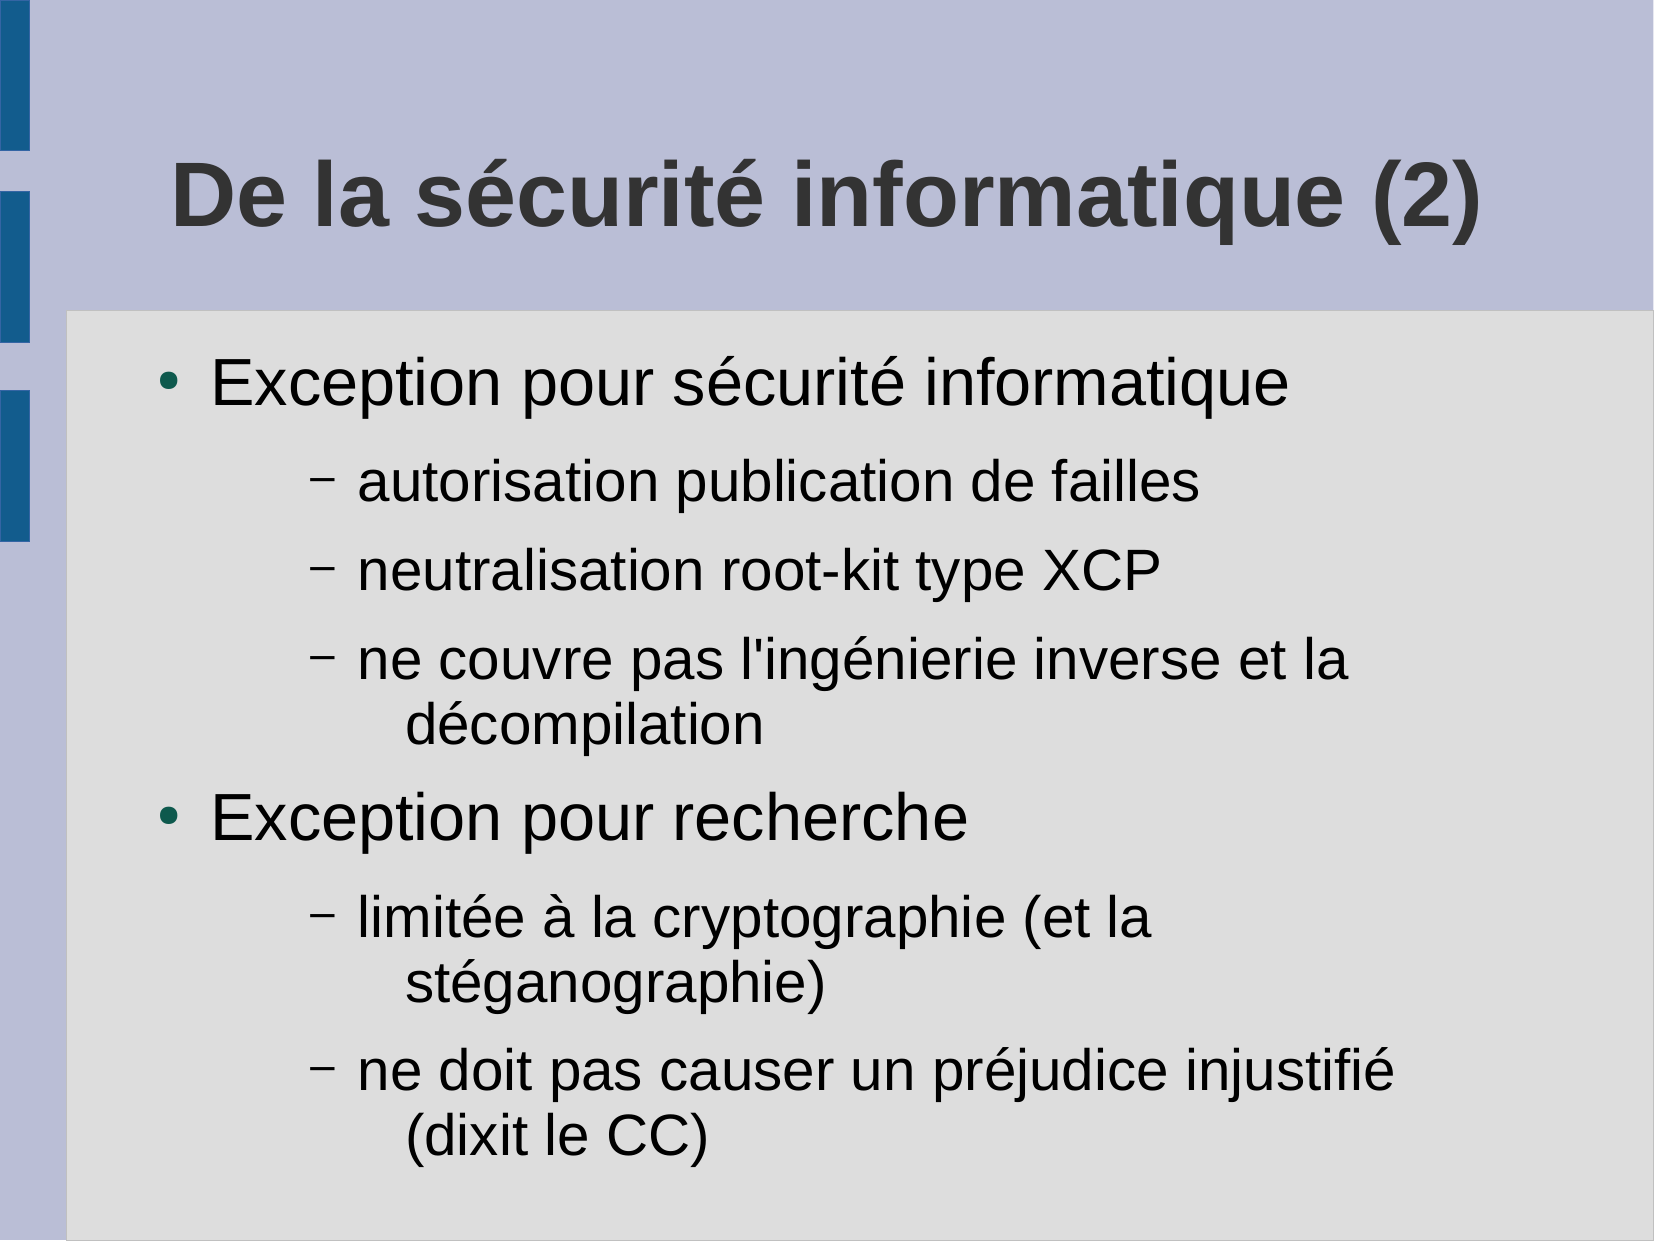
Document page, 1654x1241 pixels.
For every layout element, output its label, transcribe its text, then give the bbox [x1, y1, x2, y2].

list Exception pour sécurité informatique autorisation publication de failles neutralisation root-kit type XCP ne couvre pas l'ingénierie inverse et la décompilation Exception pour recherche limitée à la cryptographie (et la stéganographie) ne doit pas causer un préjudice injustifié (dixit le CC) [121, 344, 1534, 1127]
title De la sécurité informatique (2) [121, 91, 1534, 299]
